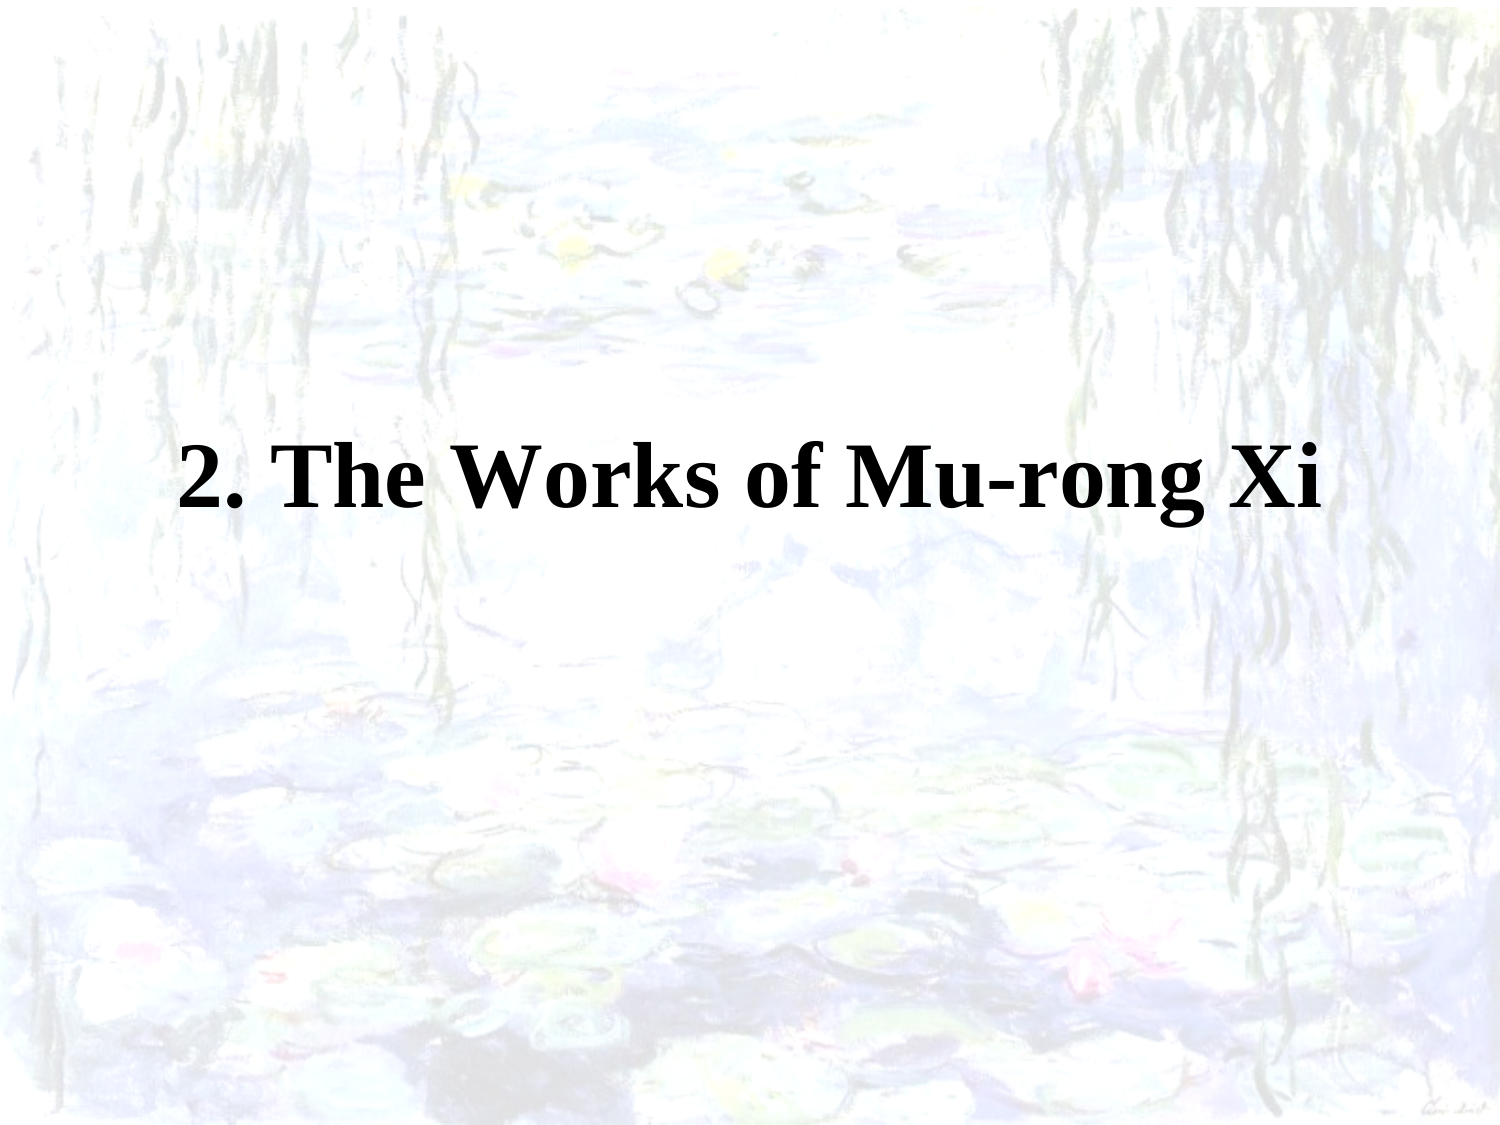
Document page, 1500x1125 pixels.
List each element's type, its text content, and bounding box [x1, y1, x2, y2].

picture [0, 7, 1500, 1125]
title 2. The Works of Mu-rong Xi [112, 349, 1388, 591]
